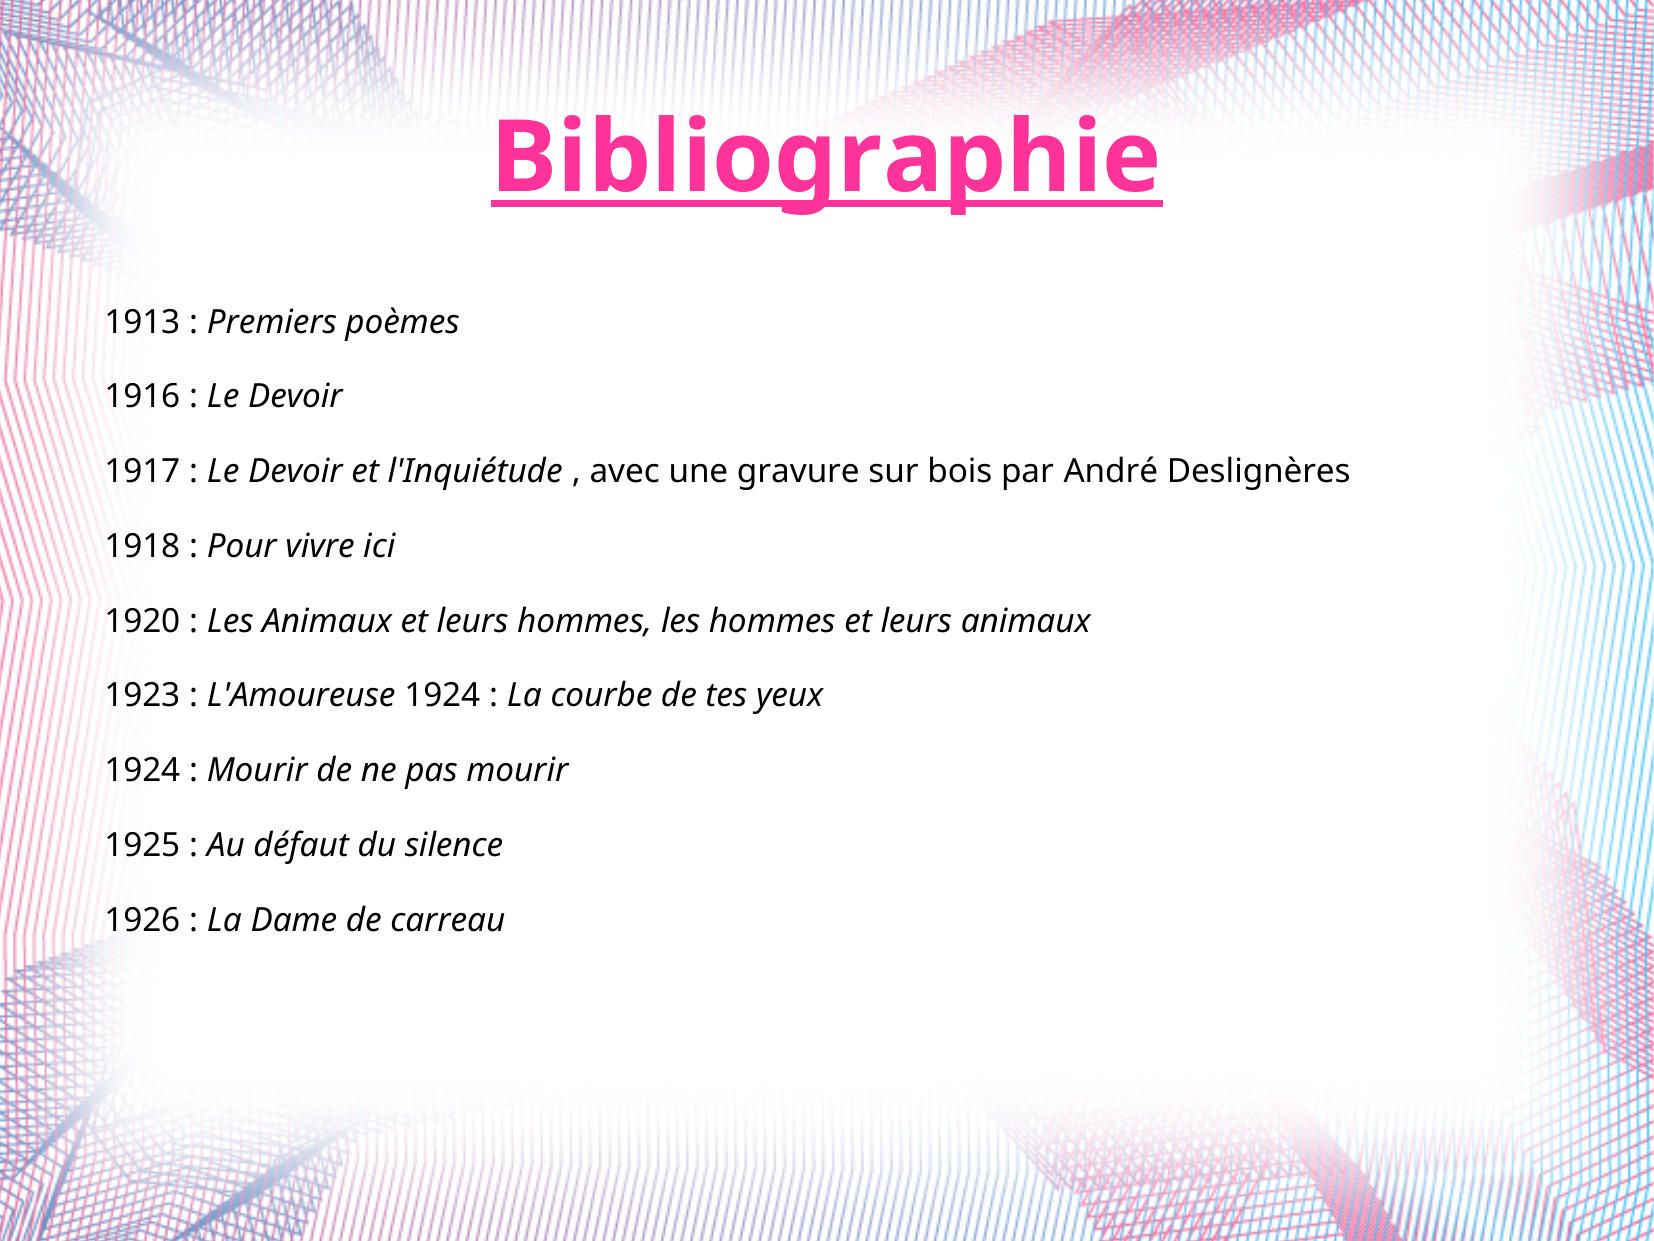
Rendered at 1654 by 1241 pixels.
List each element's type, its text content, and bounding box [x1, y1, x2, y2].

picture [0, 0, 1654, 1241]
list 1913 : Premiers poèmes 1916 : Le Devoir 1917 : Le Devoir et l'Inquiétude , avec une gravure sur bois par André Deslignères 1918 : Pour vivre ici 1920 : Les Animaux et leurs hommes, les hommes et leurs animaux 1923 : L'Amoureuse 1924 : La courbe de tes yeux 1924 : Mourir de ne pas mourir 1925 : Au défaut du silence 1926 : La Dame de carreau [104, 297, 1593, 1117]
title Bibliographie [82, 49, 1571, 257]
